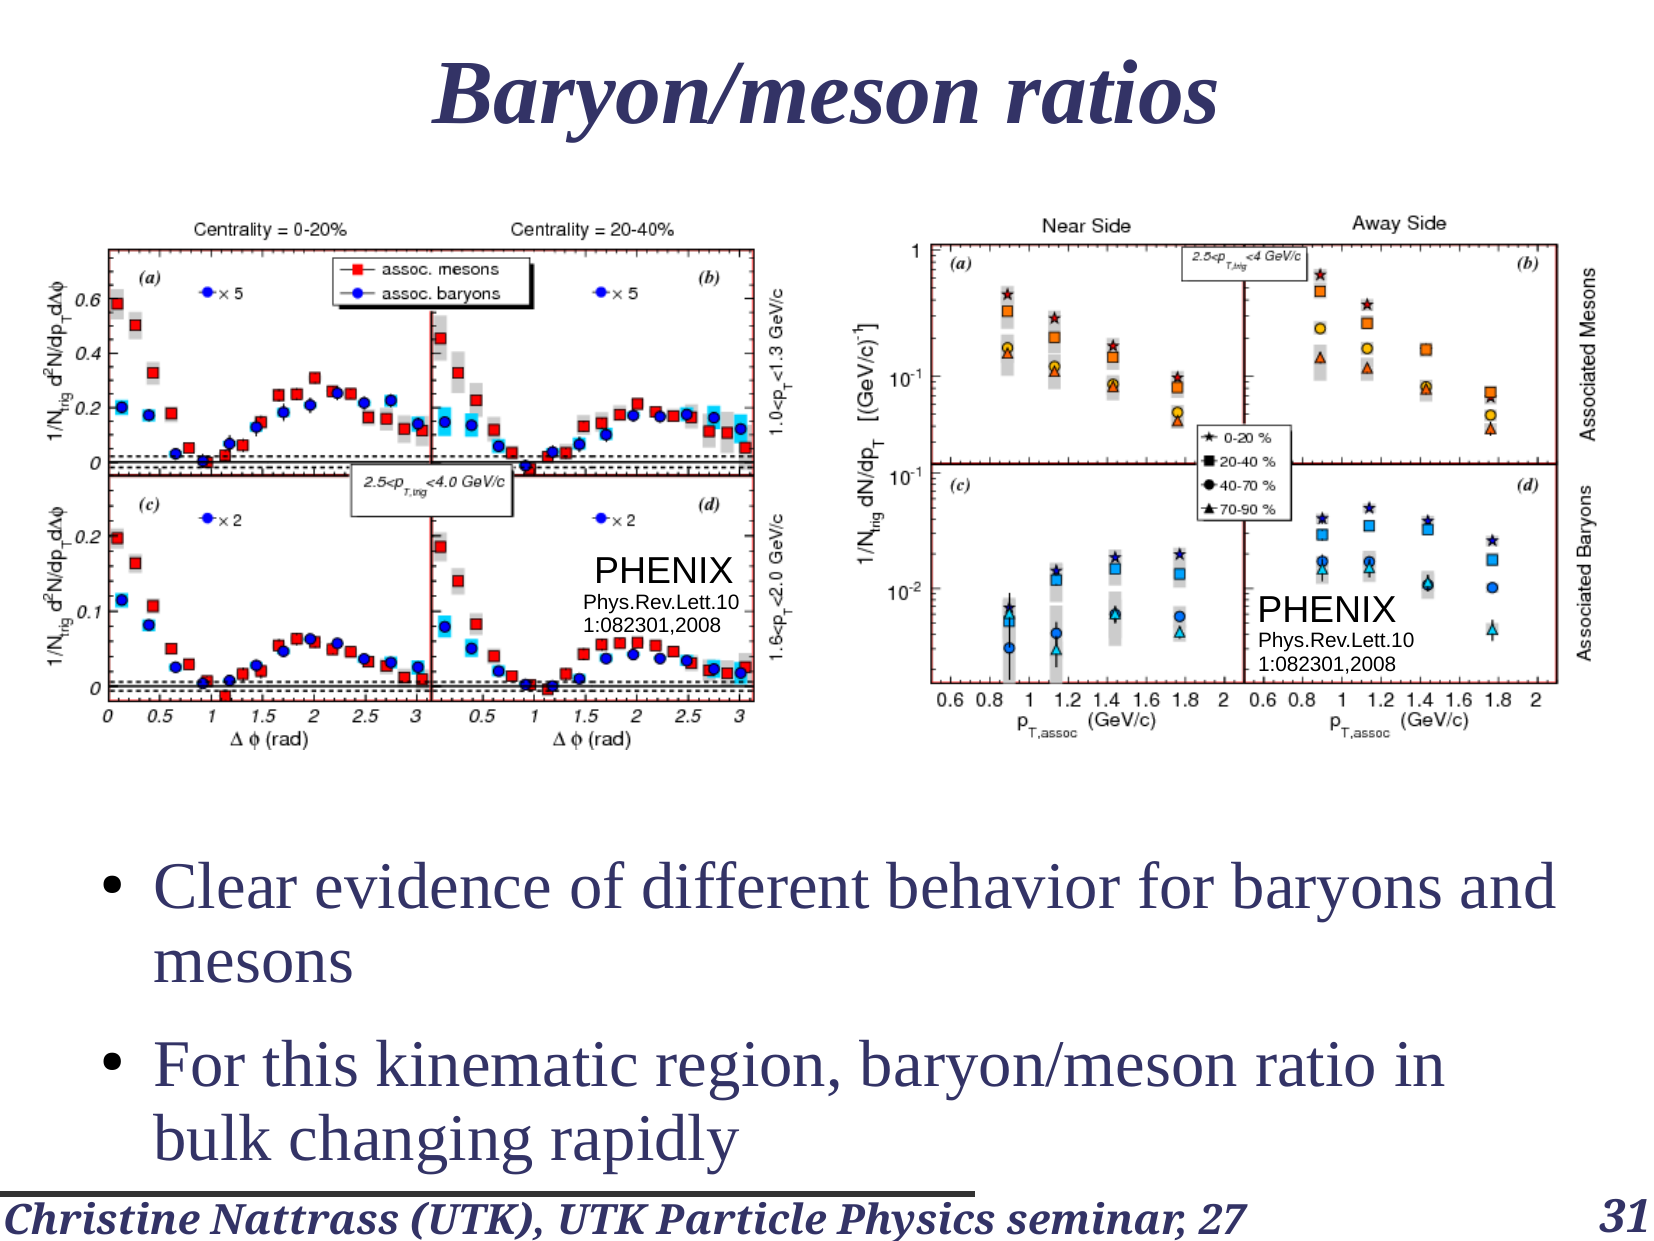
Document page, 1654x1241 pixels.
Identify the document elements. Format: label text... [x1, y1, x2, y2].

text_box Phys.Rev.Lett.101:082301,2008 [568, 583, 758, 645]
text_box Phys.Rev.Lett.101:082301,2008 [1243, 621, 1433, 683]
picture [43, 220, 794, 751]
text_box PHENIX [1194, 581, 1412, 638]
text_box PHENIX [530, 542, 749, 600]
picture [852, 213, 1598, 739]
title Baryon/meson ratios [82, 27, 1571, 158]
list Clear evidence of different behavior for baryons and mesons For this kinematic region, baryon/meson ratio in bulk changing rapidly [82, 848, 1571, 1175]
